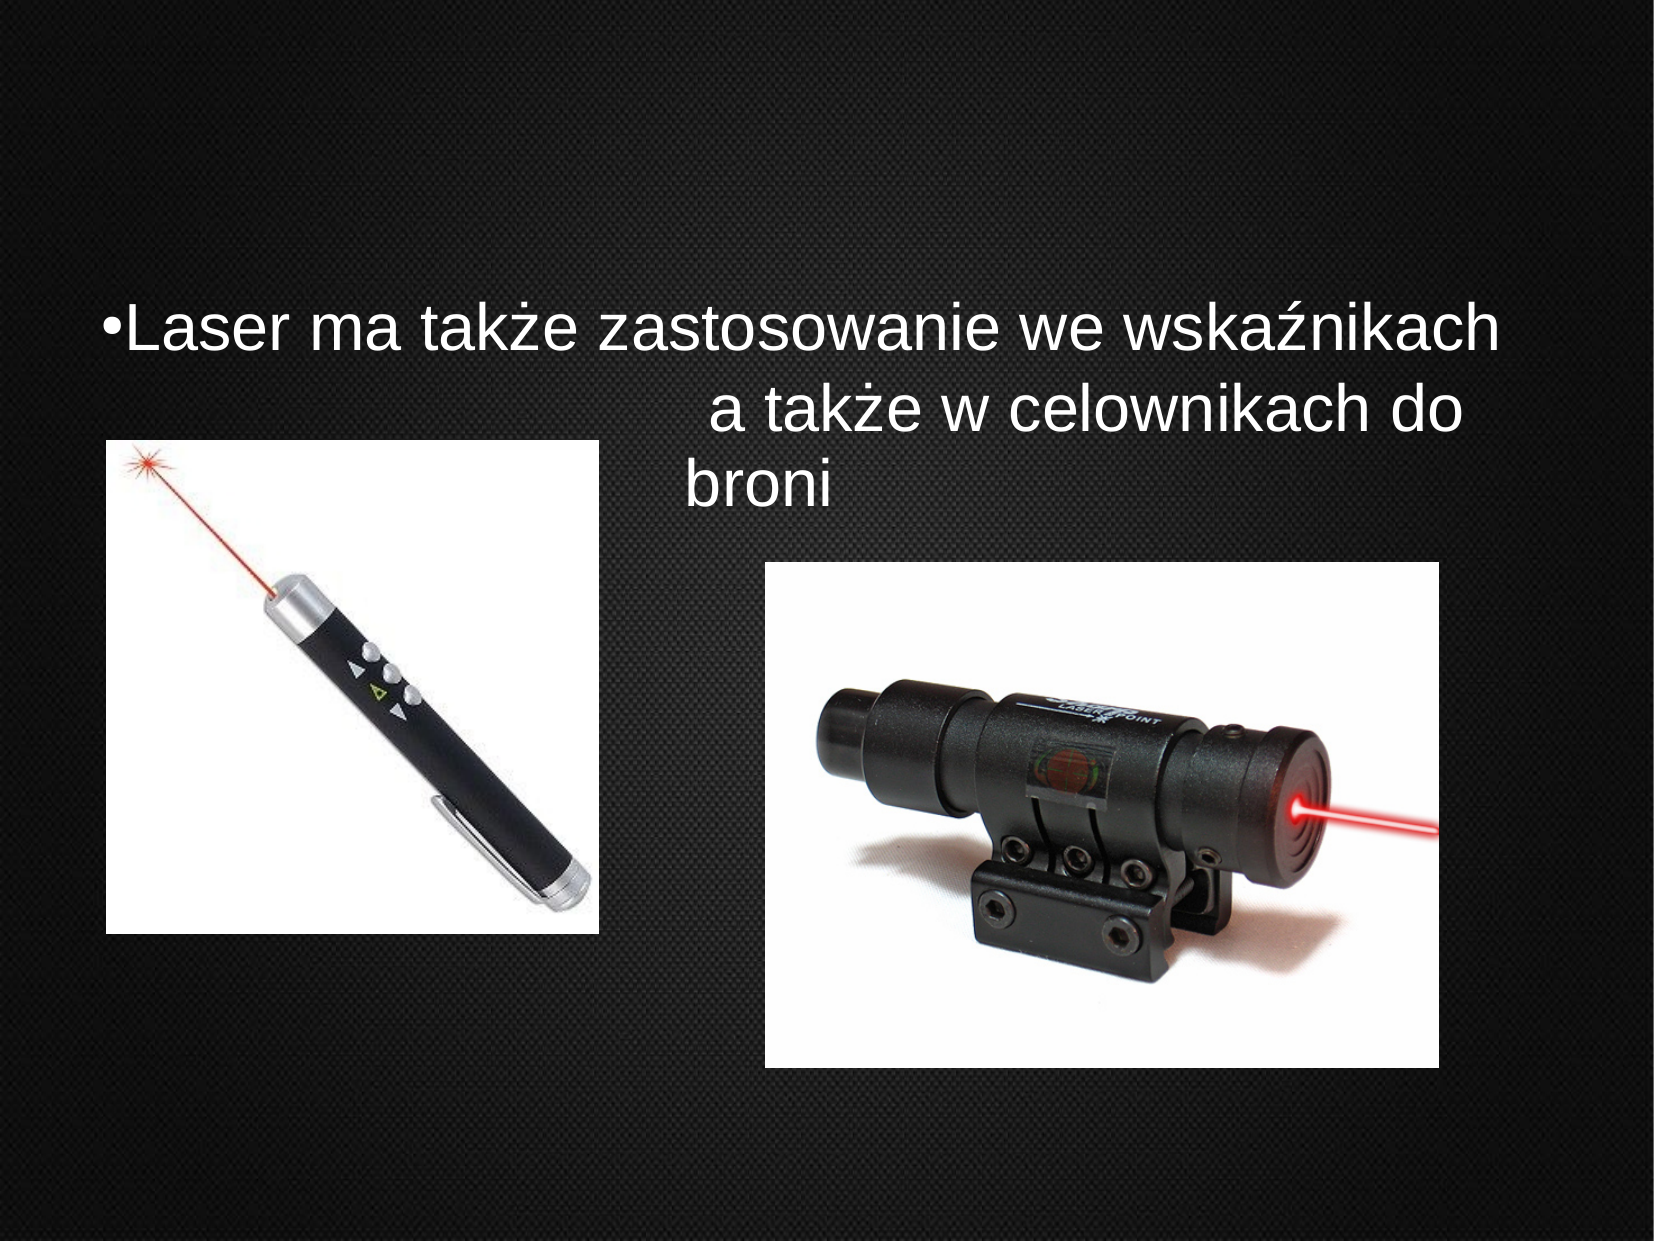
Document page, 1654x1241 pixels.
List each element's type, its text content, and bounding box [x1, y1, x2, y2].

list Laser ma także zastosowanie we wskaźnikach a także w celownikach do broni [82, 290, 1571, 1010]
picture [0, 0, 1654, 1241]
